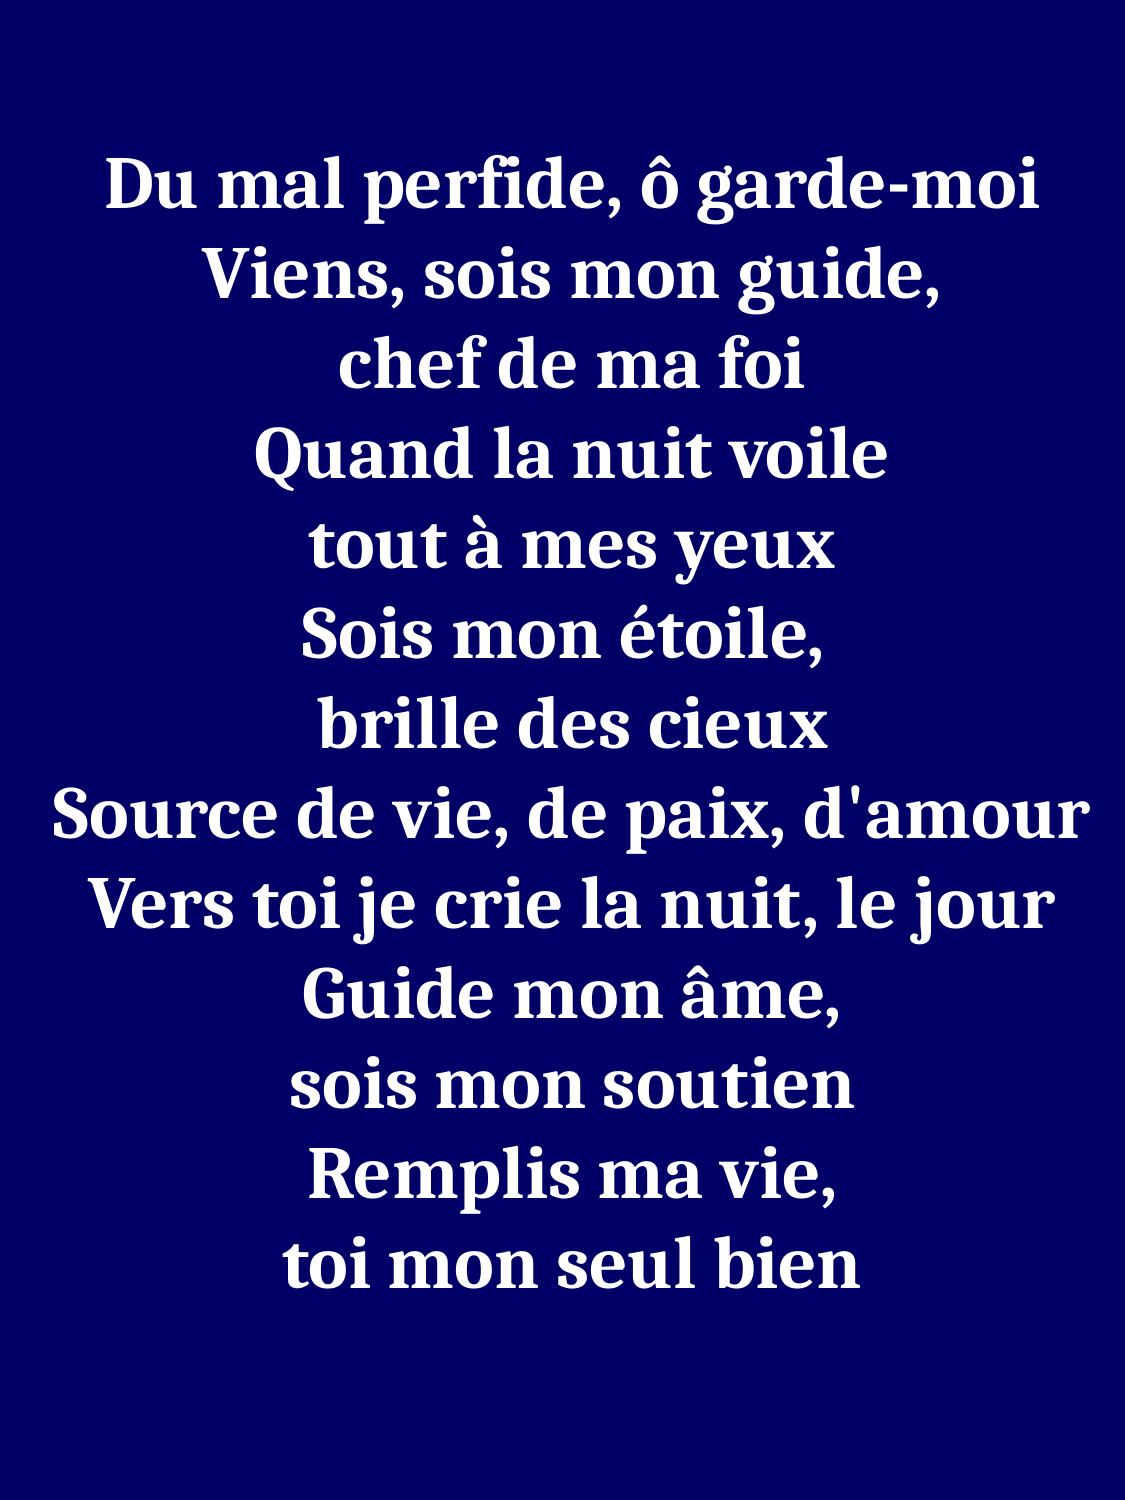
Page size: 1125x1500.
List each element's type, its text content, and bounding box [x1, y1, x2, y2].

text_box Du mal perfide, ô garde-moi Viens, sois mon guide, chef de ma foi Quand la nuit voile tout à mes yeux Sois mon étoile, brille des cieux Source de vie, de paix, d'amour Vers toi je crie la nuit, le jour Guide mon âme, sois mon soutien Remplis ma vie, toi mon seul bien [0, 35, 1125, 1439]
